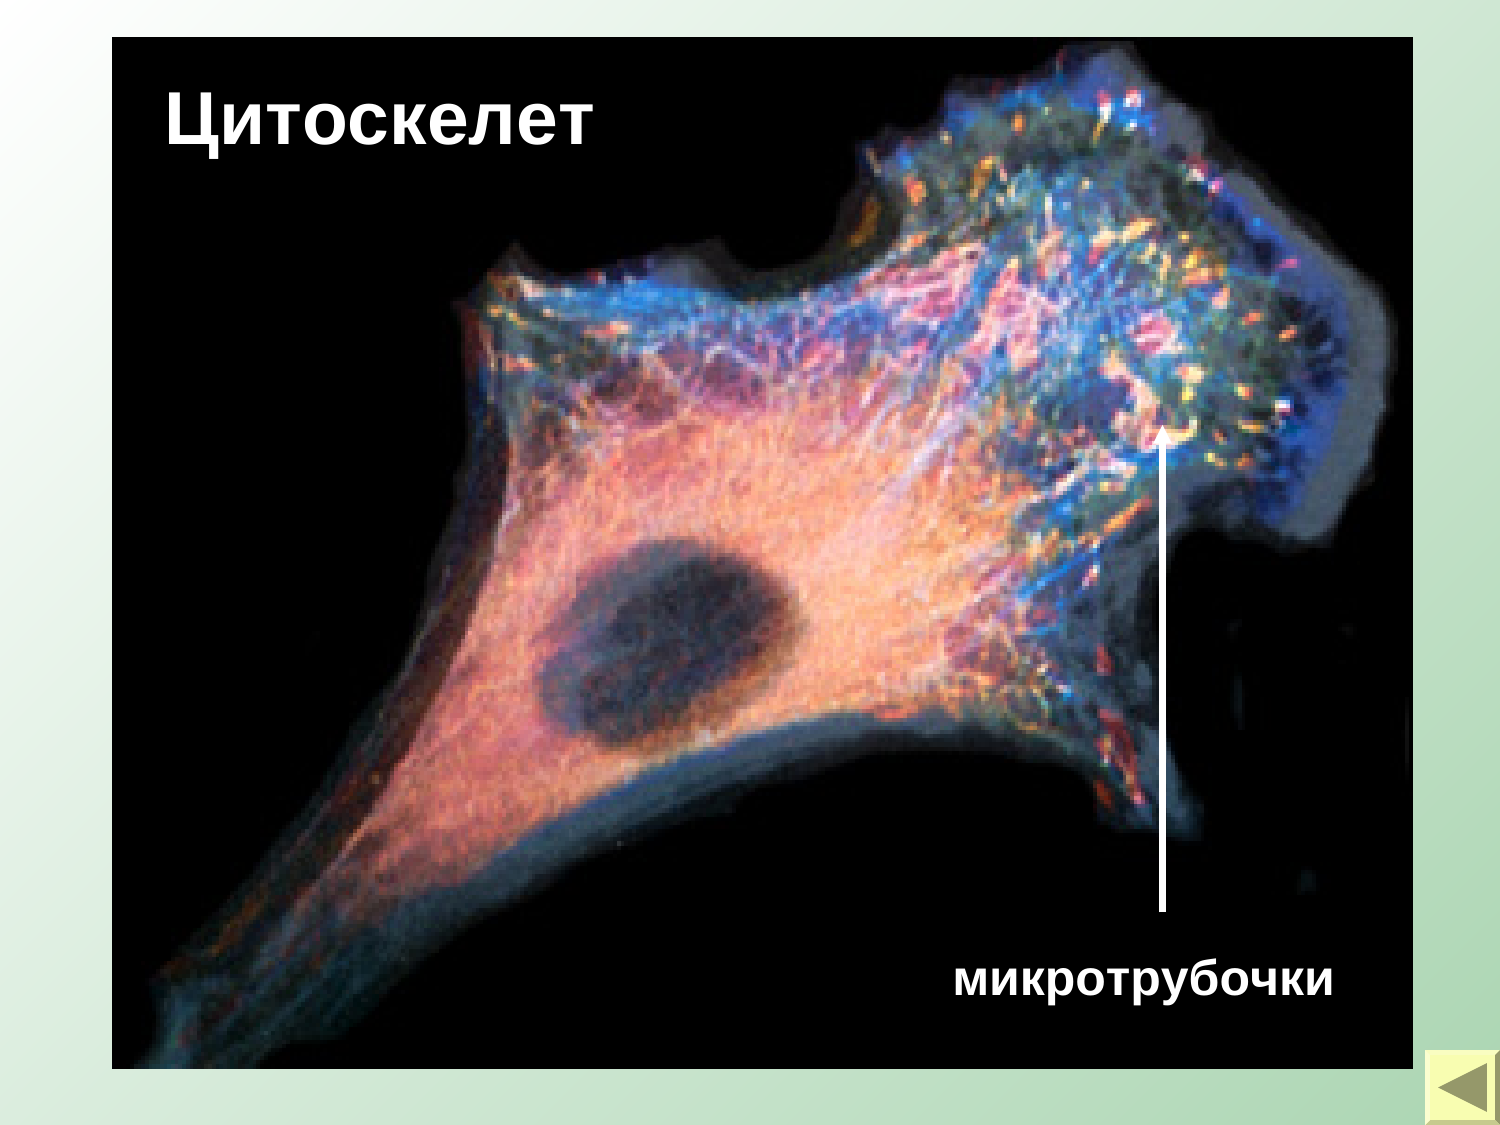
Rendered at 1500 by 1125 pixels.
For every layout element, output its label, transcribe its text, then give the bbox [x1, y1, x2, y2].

text_box микротрубочки [937, 937, 1351, 1013]
text_box [1427, 1050, 1500, 1125]
text_box Цитоскелет [150, 62, 632, 168]
picture [112, 37, 1413, 1070]
